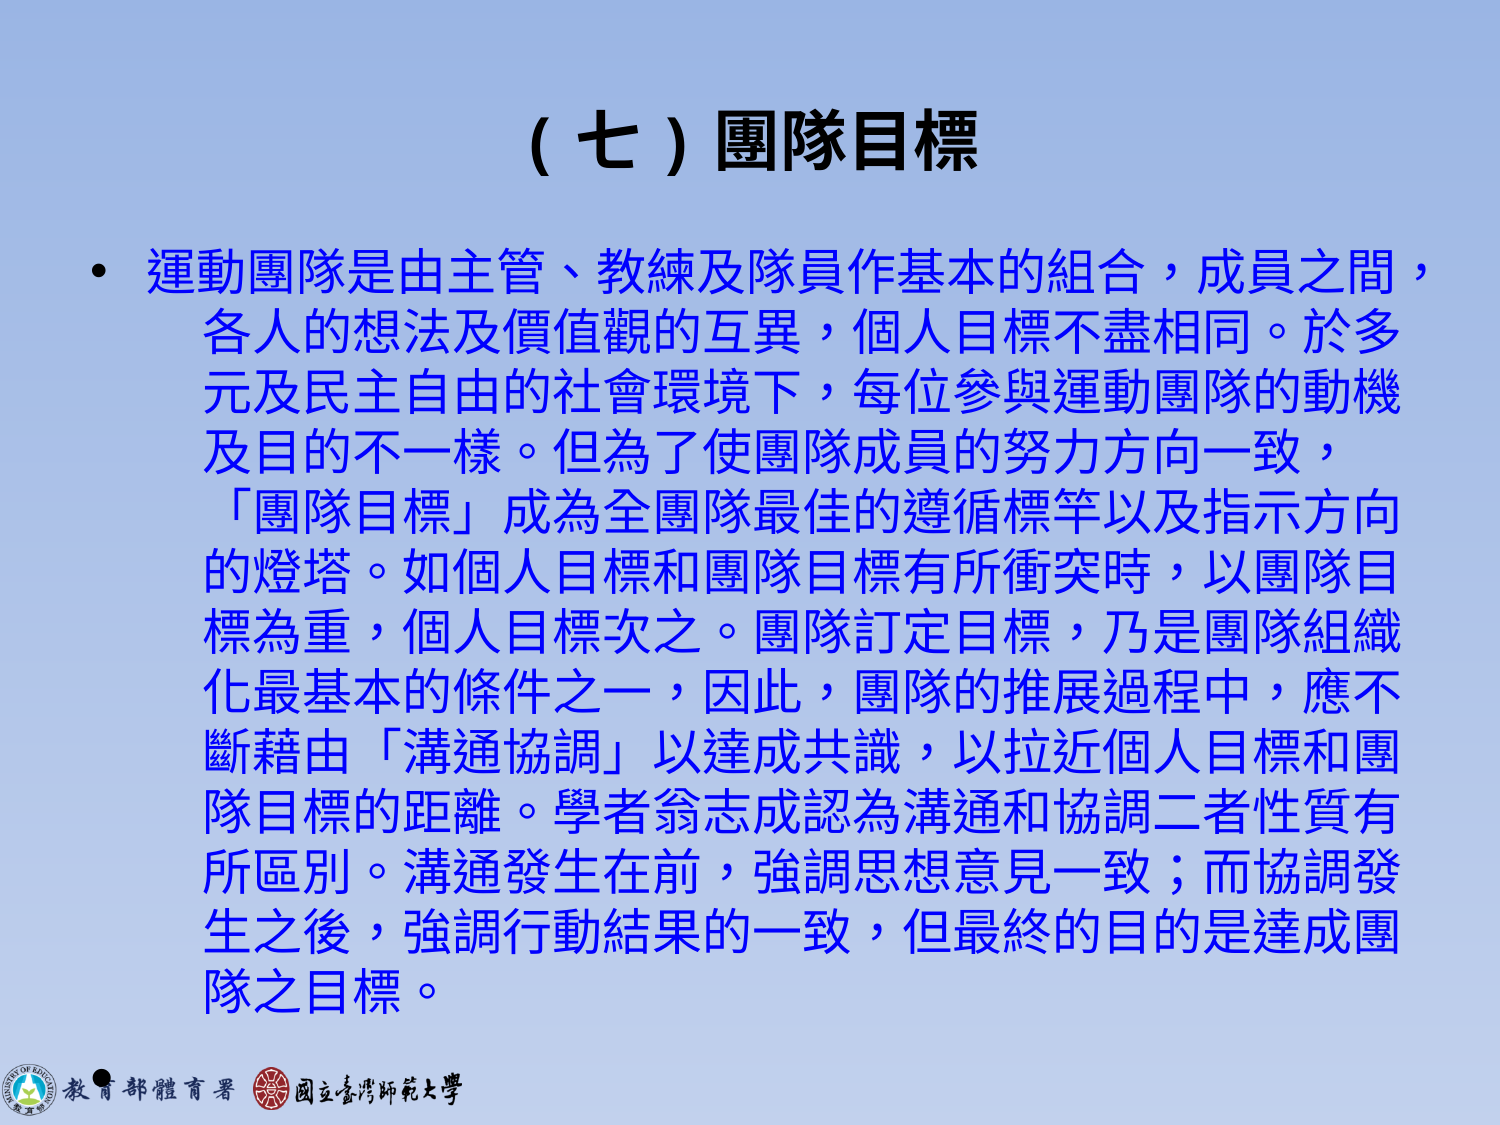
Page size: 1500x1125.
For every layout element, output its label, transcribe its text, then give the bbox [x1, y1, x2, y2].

title (七)團隊目標 [75, 45, 1426, 232]
list 運動團隊是由主管、教練及隊員作基本的組合，成員之間，各人的想法及價值觀的互異，個人目標不盡相同。於多元及民主自由的社會環境下，每位參與運動團隊的動機及目的不一樣。但為了使團隊成員的努力方向一致，「團隊目標」成為全團隊最佳的遵循標竿以及指示方向的燈塔。如個人目標和團隊目標有所衝突時，以團隊目標為重，個人目標次之。團隊訂定目標，乃是團隊組織化最基本的條件之一，因此，團隊的推展過程中，應不斷藉由「溝通協調」以達成共識，以拉近個人目標和團隊目標的距離。學者翁志成認為溝通和協調二者性質有所區別。溝通發生在前，強調思想意見一致；而協調發生之後，強調行動結果的一致，但最終的目的是達成團隊之目標。 [75, 232, 1426, 1029]
